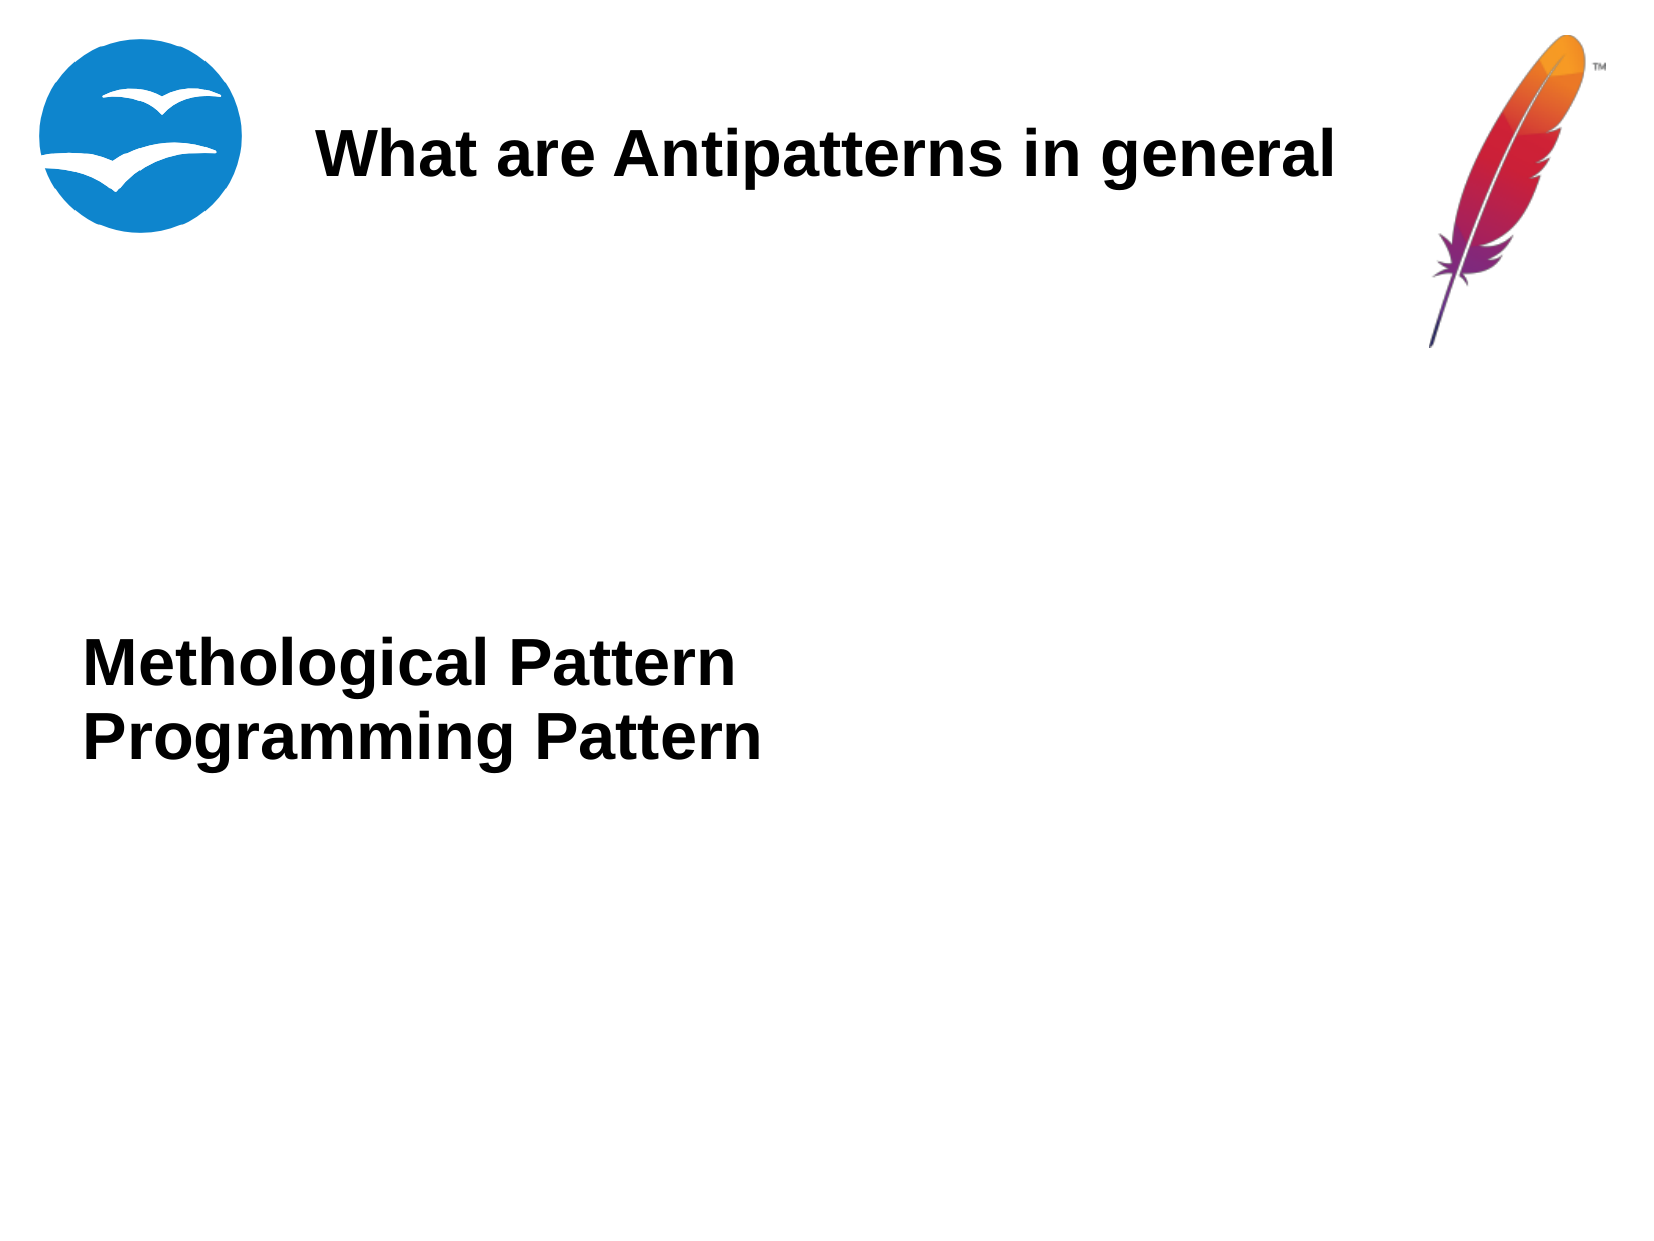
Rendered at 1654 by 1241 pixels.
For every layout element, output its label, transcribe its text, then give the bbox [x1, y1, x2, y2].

picture [11, 11, 271, 260]
title What are Antipatterns in general [271, 49, 1429, 257]
subtitle Methological Pattern Programming Pattern [82, 290, 1571, 1109]
picture [1429, 35, 1606, 348]
